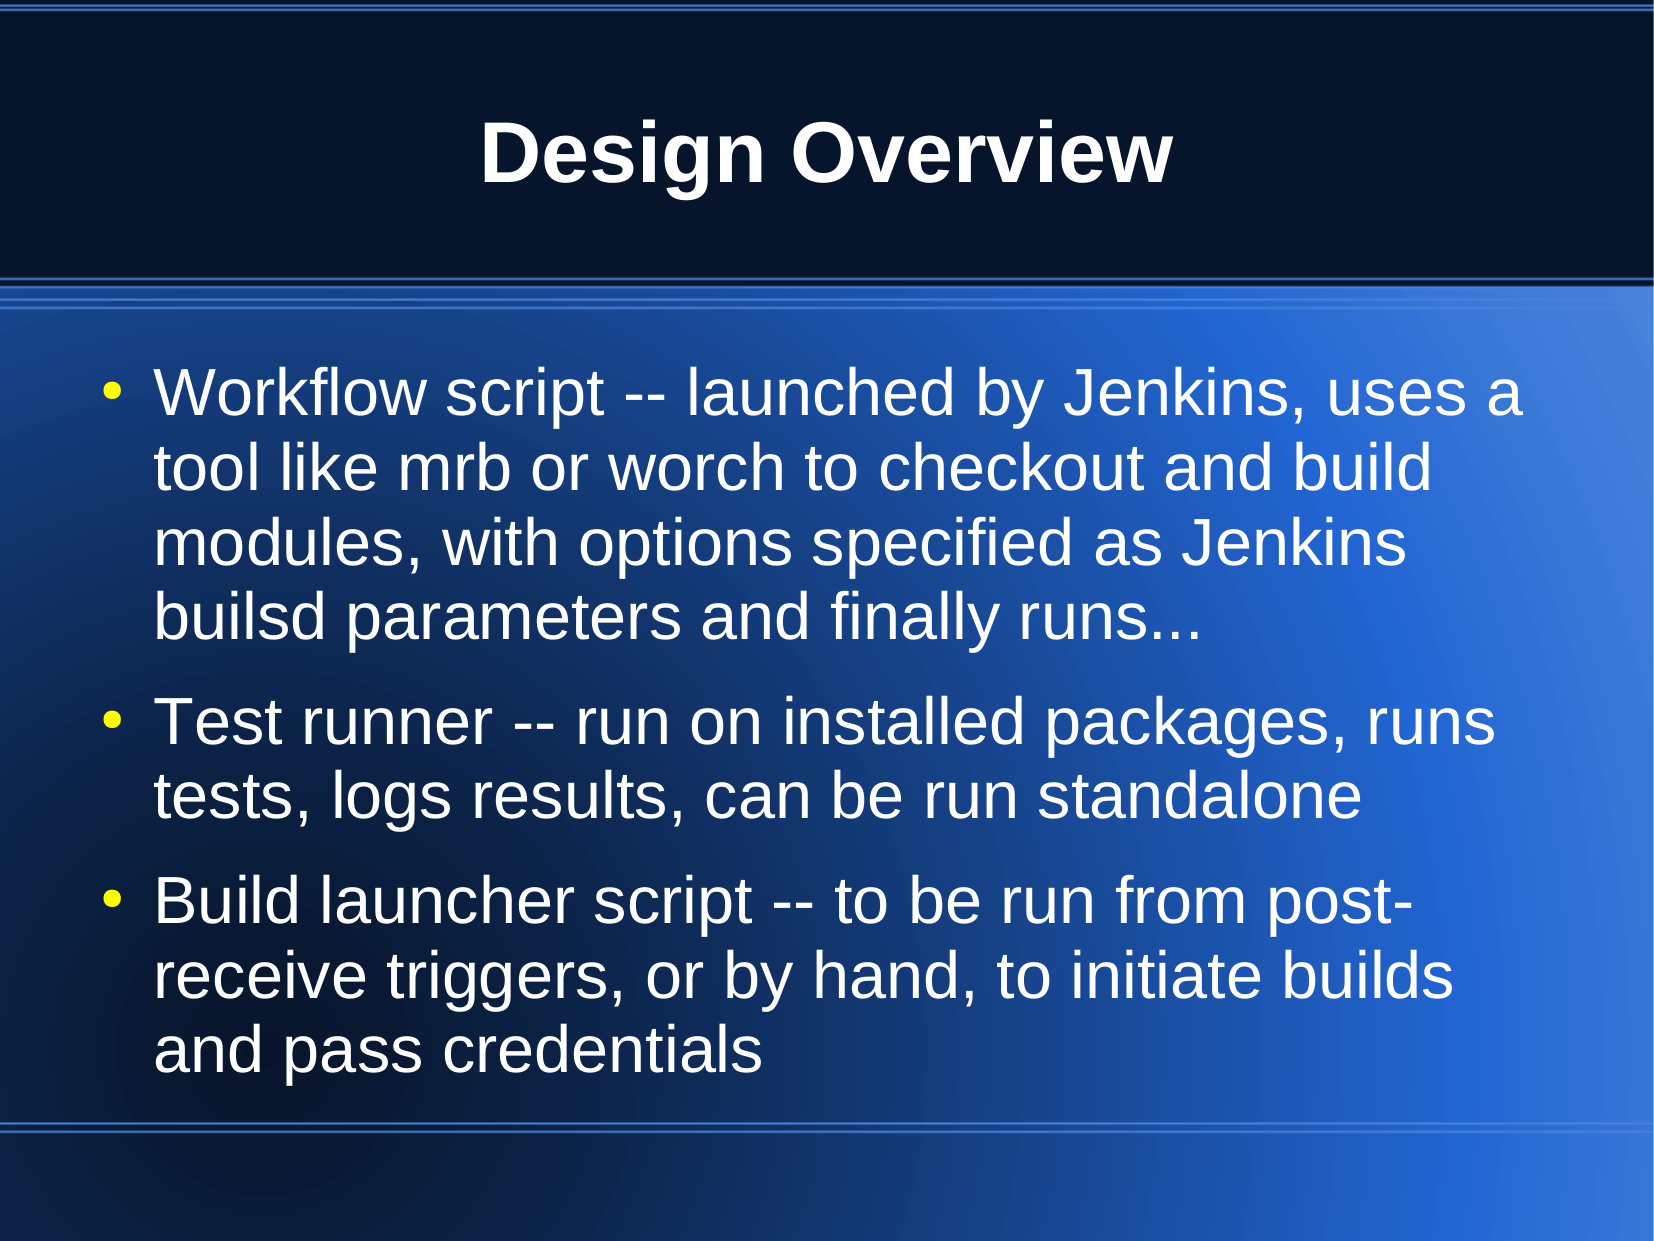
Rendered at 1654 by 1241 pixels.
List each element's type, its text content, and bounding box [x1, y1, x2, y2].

picture [0, 0, 1654, 1241]
title Design Overview [82, 49, 1571, 257]
list Workflow script -- launched by Jenkins, uses a tool like mrb or worch to checkout and build modules, with options specified as Jenkins builsd parameters and finally runs... Test runner -- run on installed packages, runs tests, logs results, can be run standalone Build launcher script -- to be run from post-receive triggers, or by hand, to initiate builds and pass credentials [82, 355, 1571, 1174]
